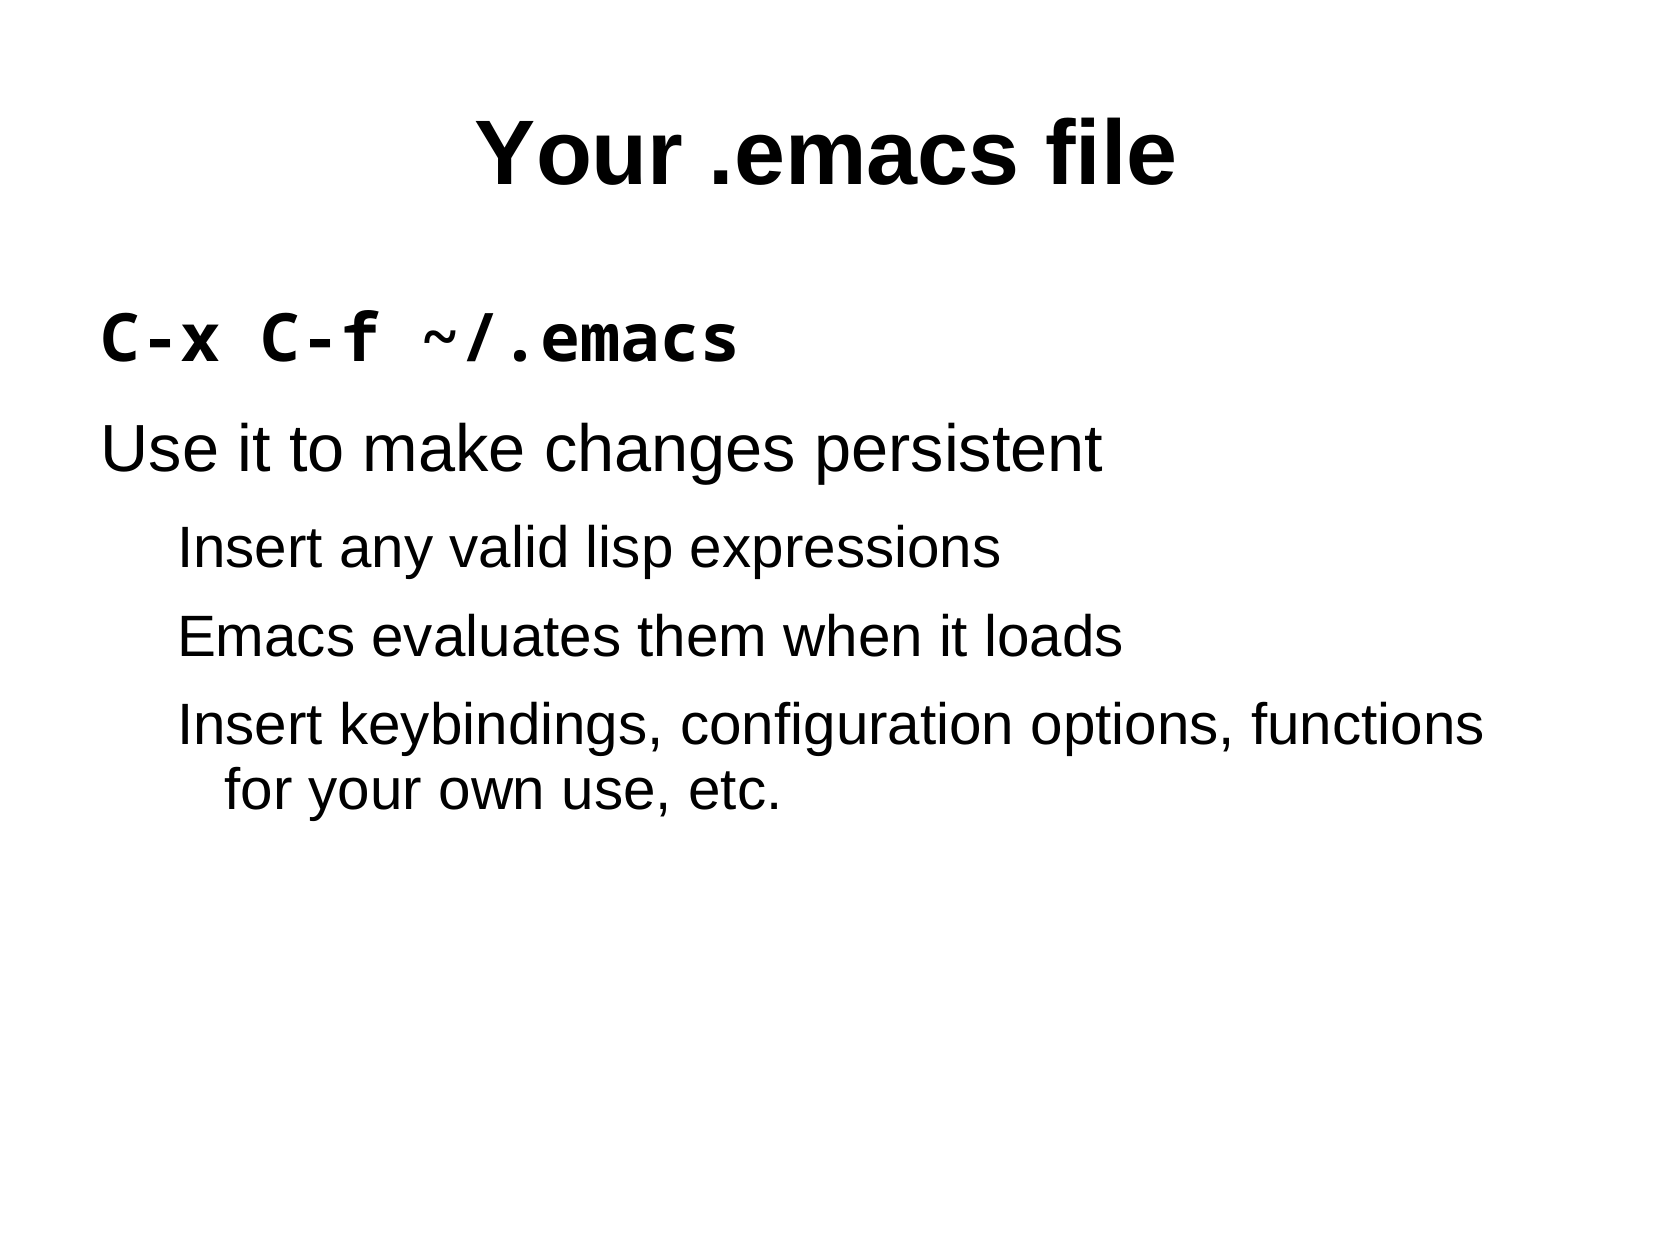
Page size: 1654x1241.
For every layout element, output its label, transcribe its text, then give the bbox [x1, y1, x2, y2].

list C-x C-f ~/.emacs Use it to make changes persistent Insert any valid lisp expressions Emacs evaluates them when it loads Insert keybindings, configuration options, functions for your own use, etc. [82, 290, 1571, 1094]
title Your .emacs file [82, 56, 1571, 250]
